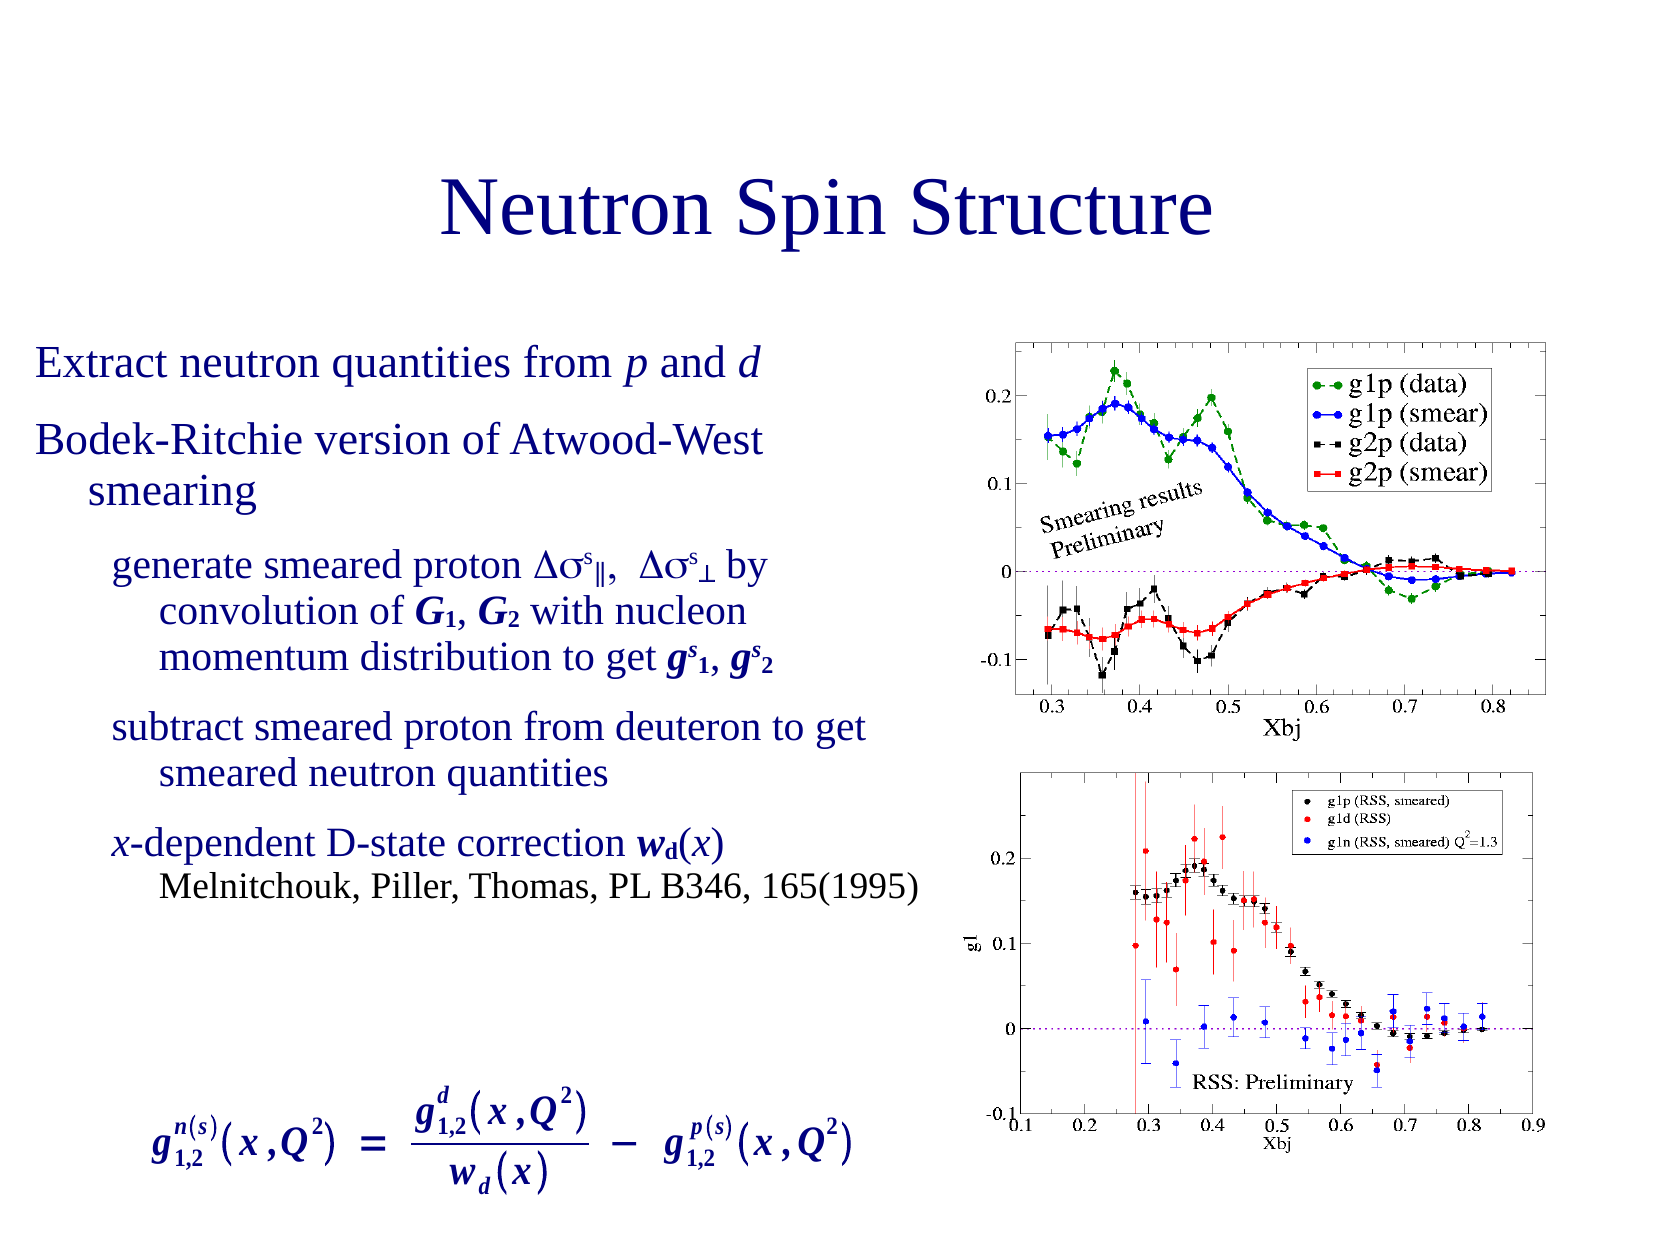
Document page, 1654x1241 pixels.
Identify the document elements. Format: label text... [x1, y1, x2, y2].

list Extract neutron quantities from p and d Bodek-Ritchie version of Atwood-West smearing generate smeared proton s∥, s⊥ by convolution of G1, G2 with nucleon momentum distribution to get gs1, gs2 subtract smeared proton from deuteron to get smeared neutron quantities x-dependent D-state correction wd(x) Melnitchouk, Piller, Thomas, PL B346, 165(1995) [17, 336, 924, 1067]
title Neutron Spin Structure [121, 102, 1534, 311]
picture [954, 326, 1570, 1159]
chart [138, 1080, 863, 1200]
